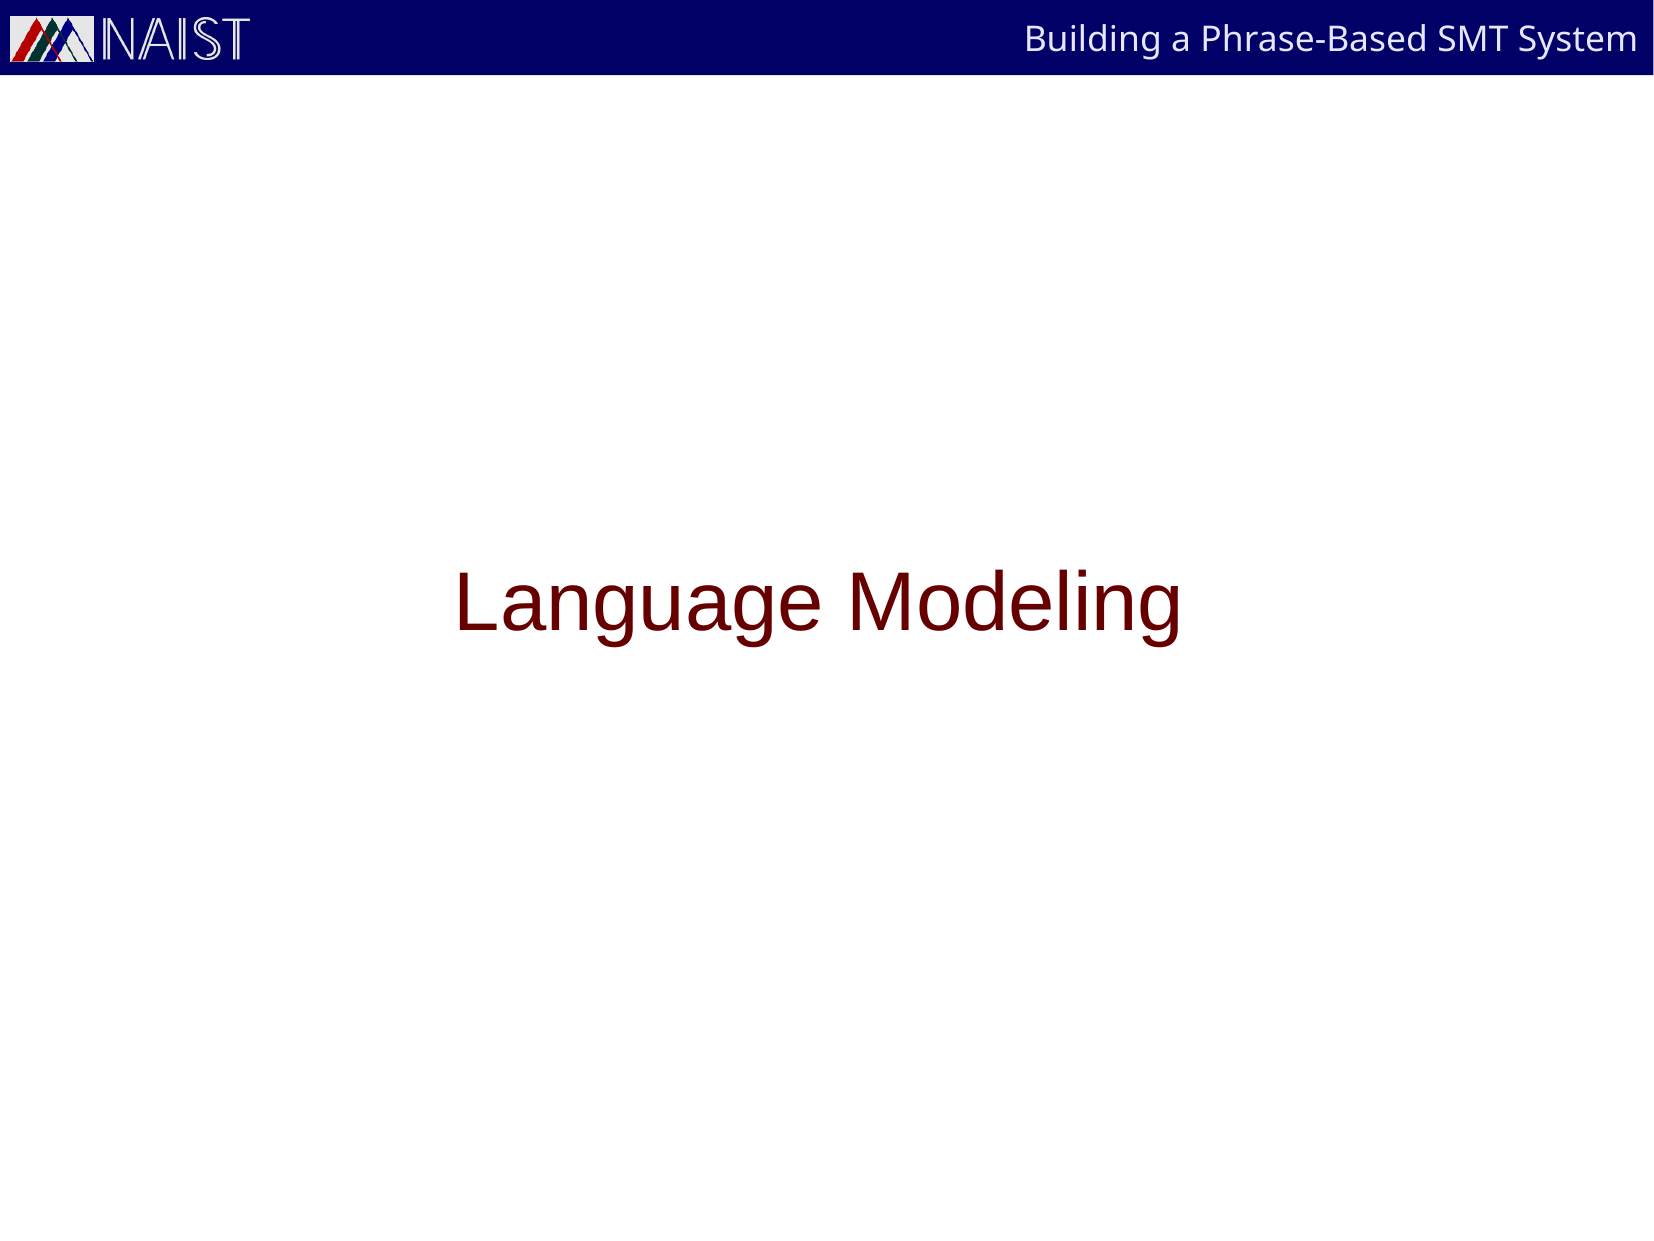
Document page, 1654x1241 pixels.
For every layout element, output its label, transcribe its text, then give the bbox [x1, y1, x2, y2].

title Language Modeling [75, 506, 1564, 698]
picture [102, 17, 251, 60]
picture [10, 16, 94, 62]
